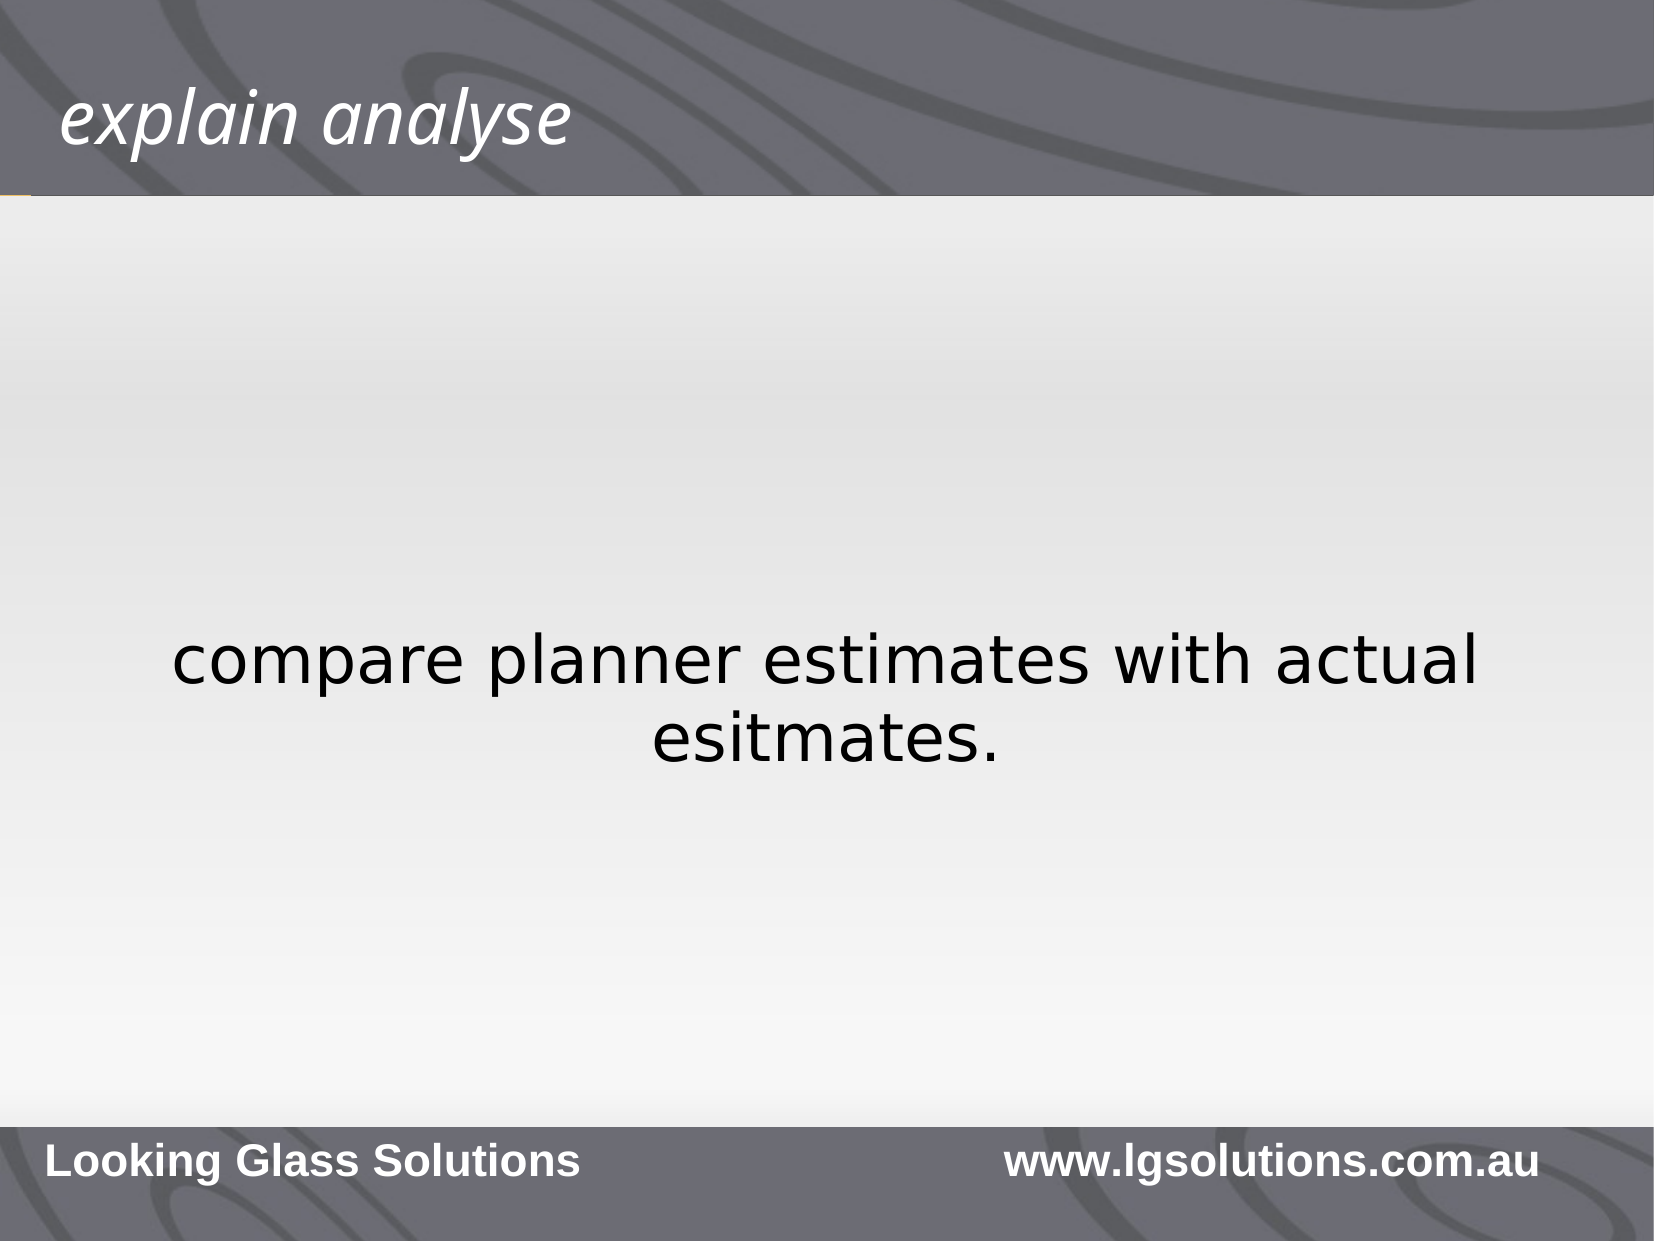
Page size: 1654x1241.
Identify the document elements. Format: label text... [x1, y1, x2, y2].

title explain analyse [59, 41, 1270, 190]
subtitle compare planner estimates with actual esitmates. [82, 297, 1571, 1102]
picture [0, 0, 1654, 1241]
